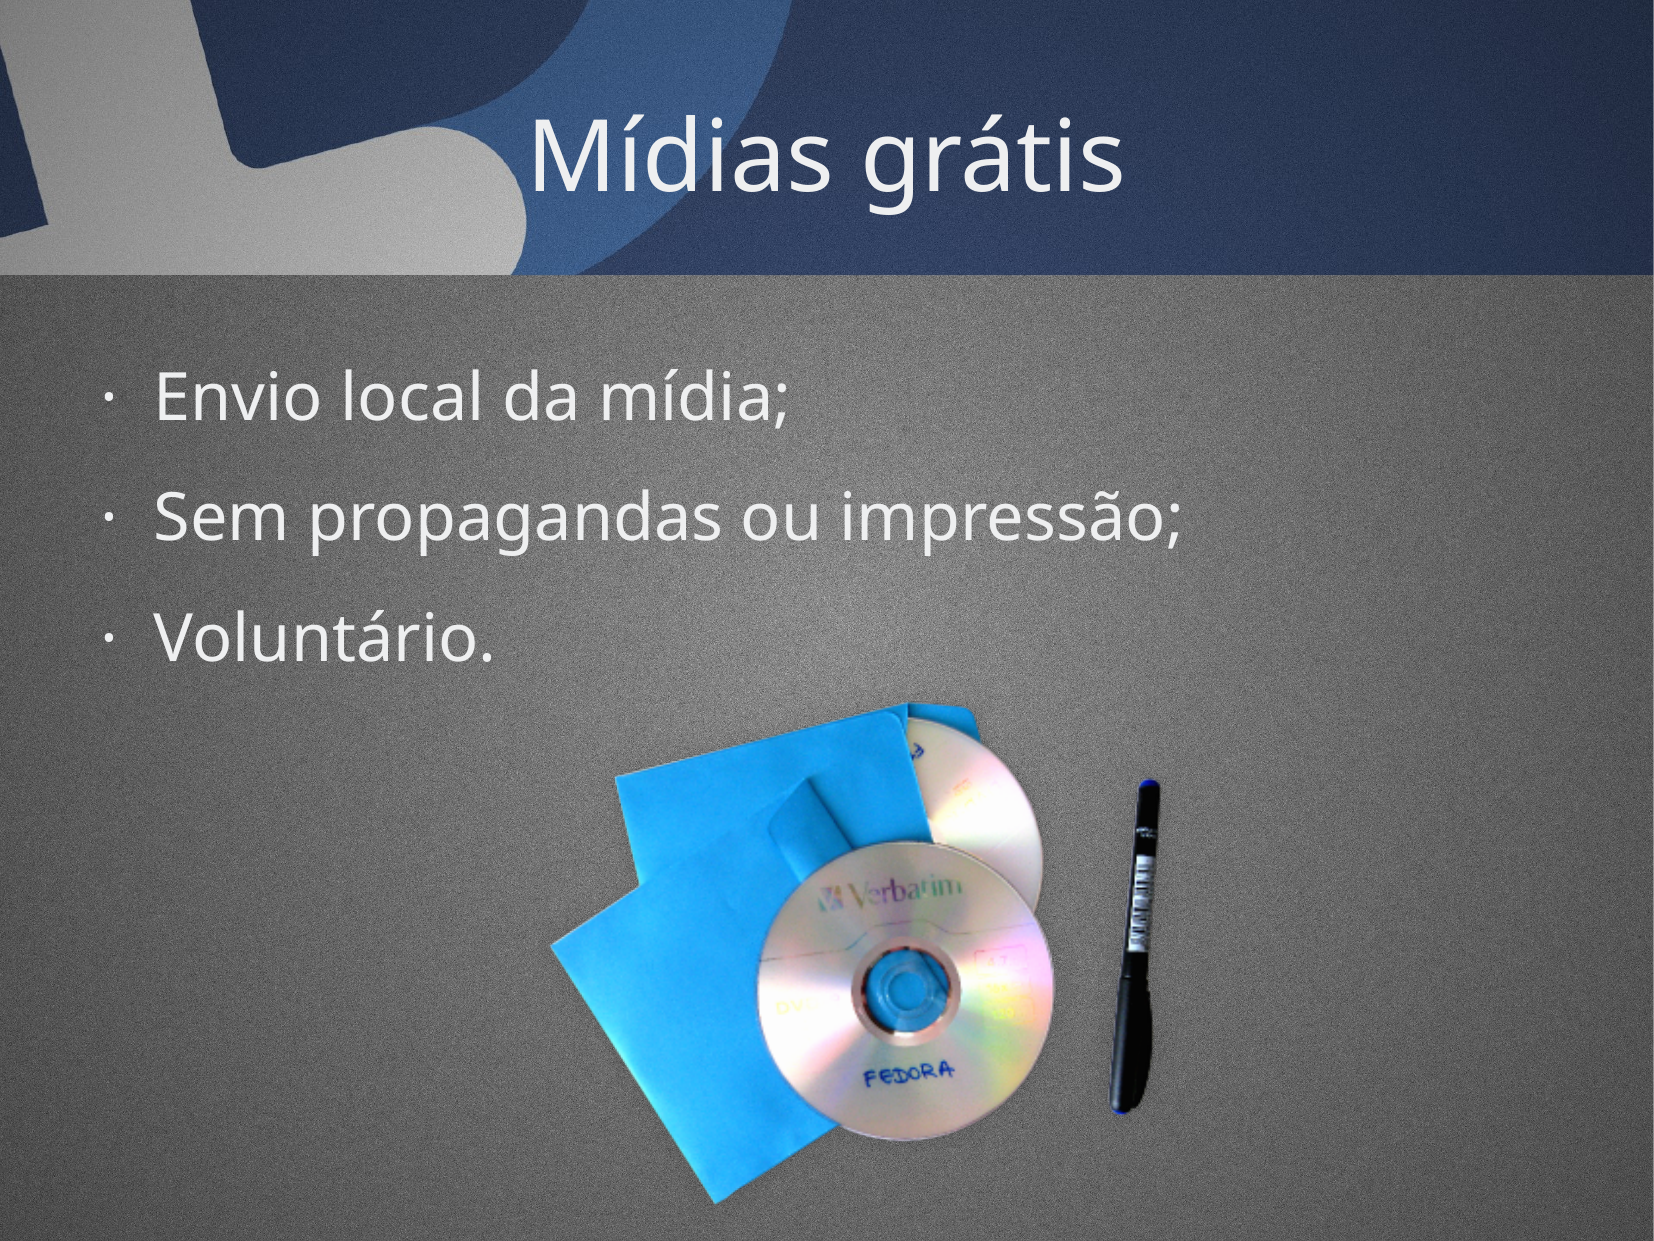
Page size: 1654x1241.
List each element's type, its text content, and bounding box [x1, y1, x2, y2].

picture [0, 0, 1654, 1241]
title Mídias grátis [82, 49, 1571, 257]
list Envio local da mídia; Sem propagandas ou impressão; Voluntário. [82, 349, 1571, 1069]
